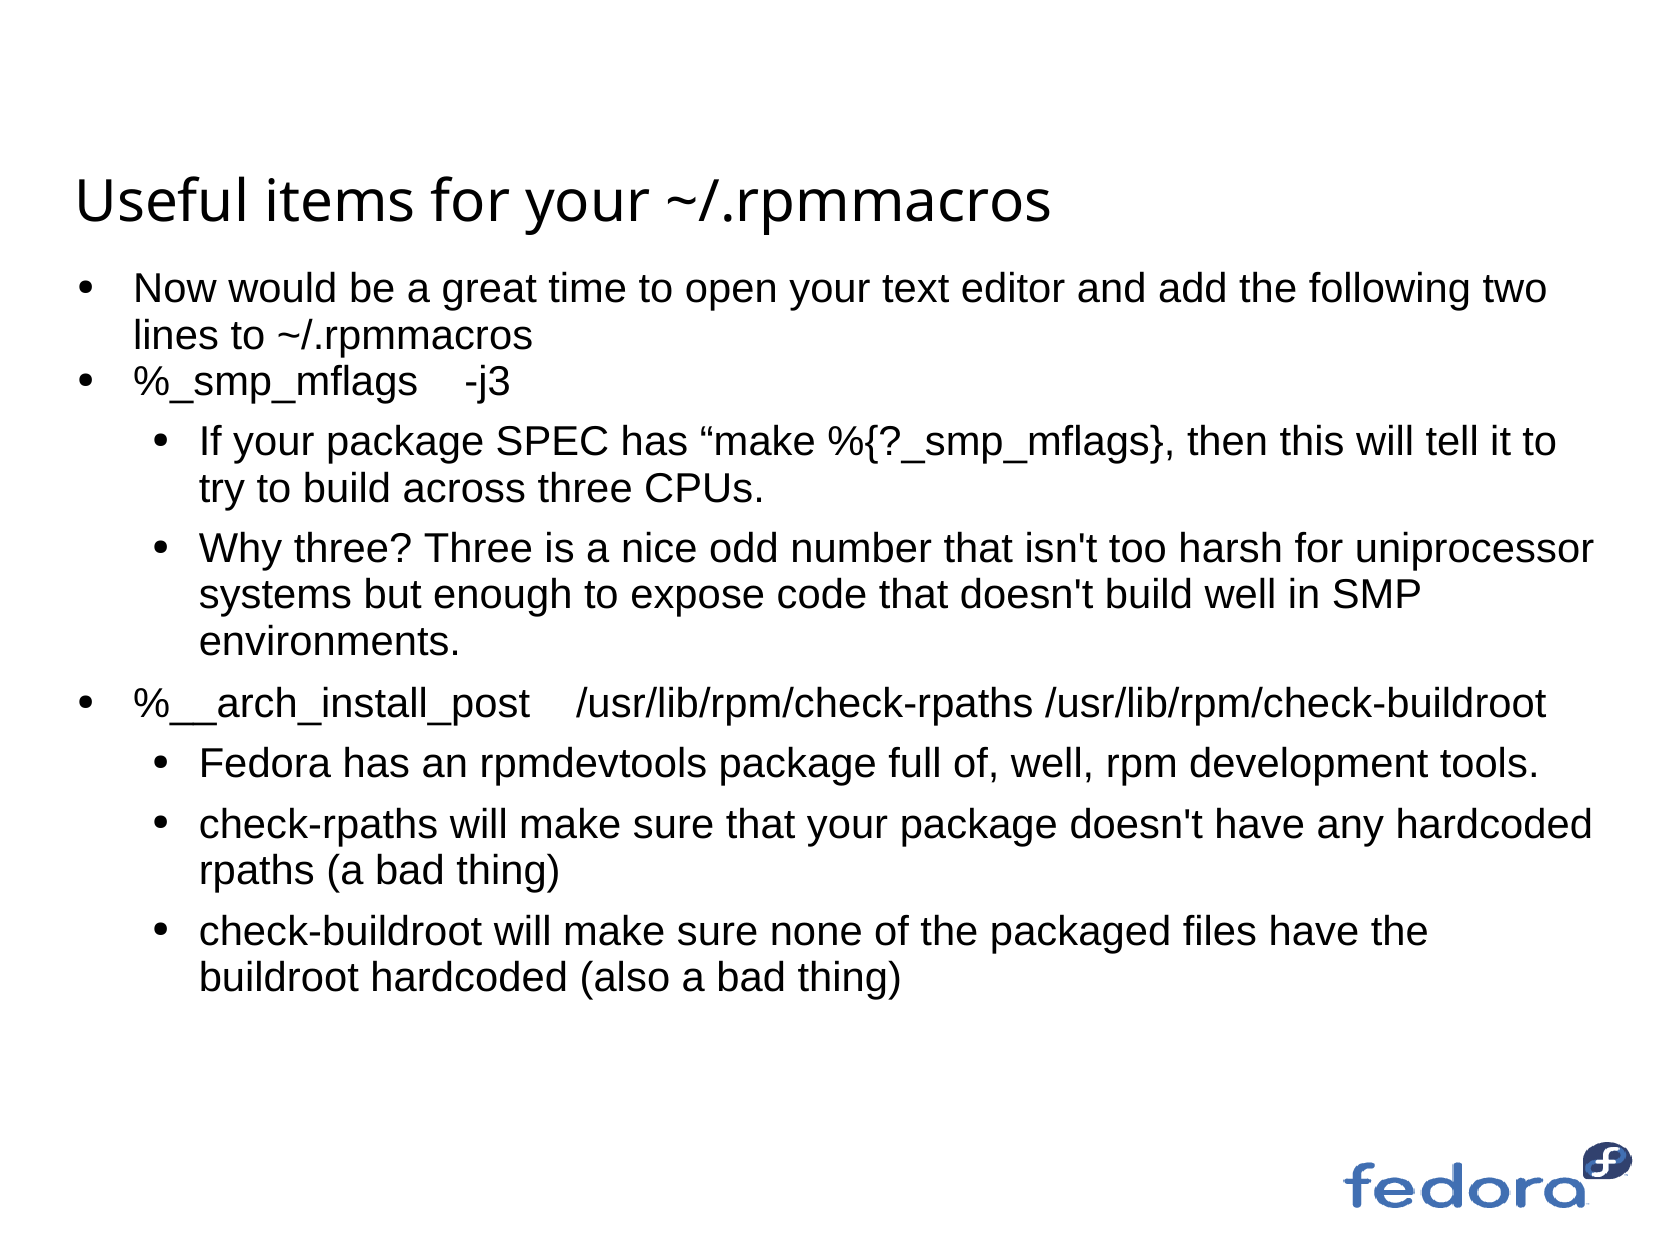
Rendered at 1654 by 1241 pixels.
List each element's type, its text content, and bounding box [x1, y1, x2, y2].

title Useful items for your ~/.rpmmacros [74, 140, 1506, 259]
list Now would be a great time to open your text editor and add the following two lines to ~/.rpmmacros %_smp_mflags -j3 If your package SPEC has “make %{?_smp_mflags}, then this will tell it to try to build across three CPUs. Why three? Three is a nice odd number that isn't too harsh for uniprocessor systems but enough to expose code that doesn't build well in SMP environments. %__arch_install_post /usr/lib/rpm/check-rpaths /usr/lib/rpm/check-buildroot Fedora has an rpmdevtools package full of, well, rpm development tools. check-rpaths will make sure that your package doesn't have any hardcoded rpaths (a bad thing) check-buildroot will make sure none of the packaged files have the buildroot hardcoded (also a bad thing) [77, 264, 1598, 1174]
picture [1332, 1124, 1651, 1227]
